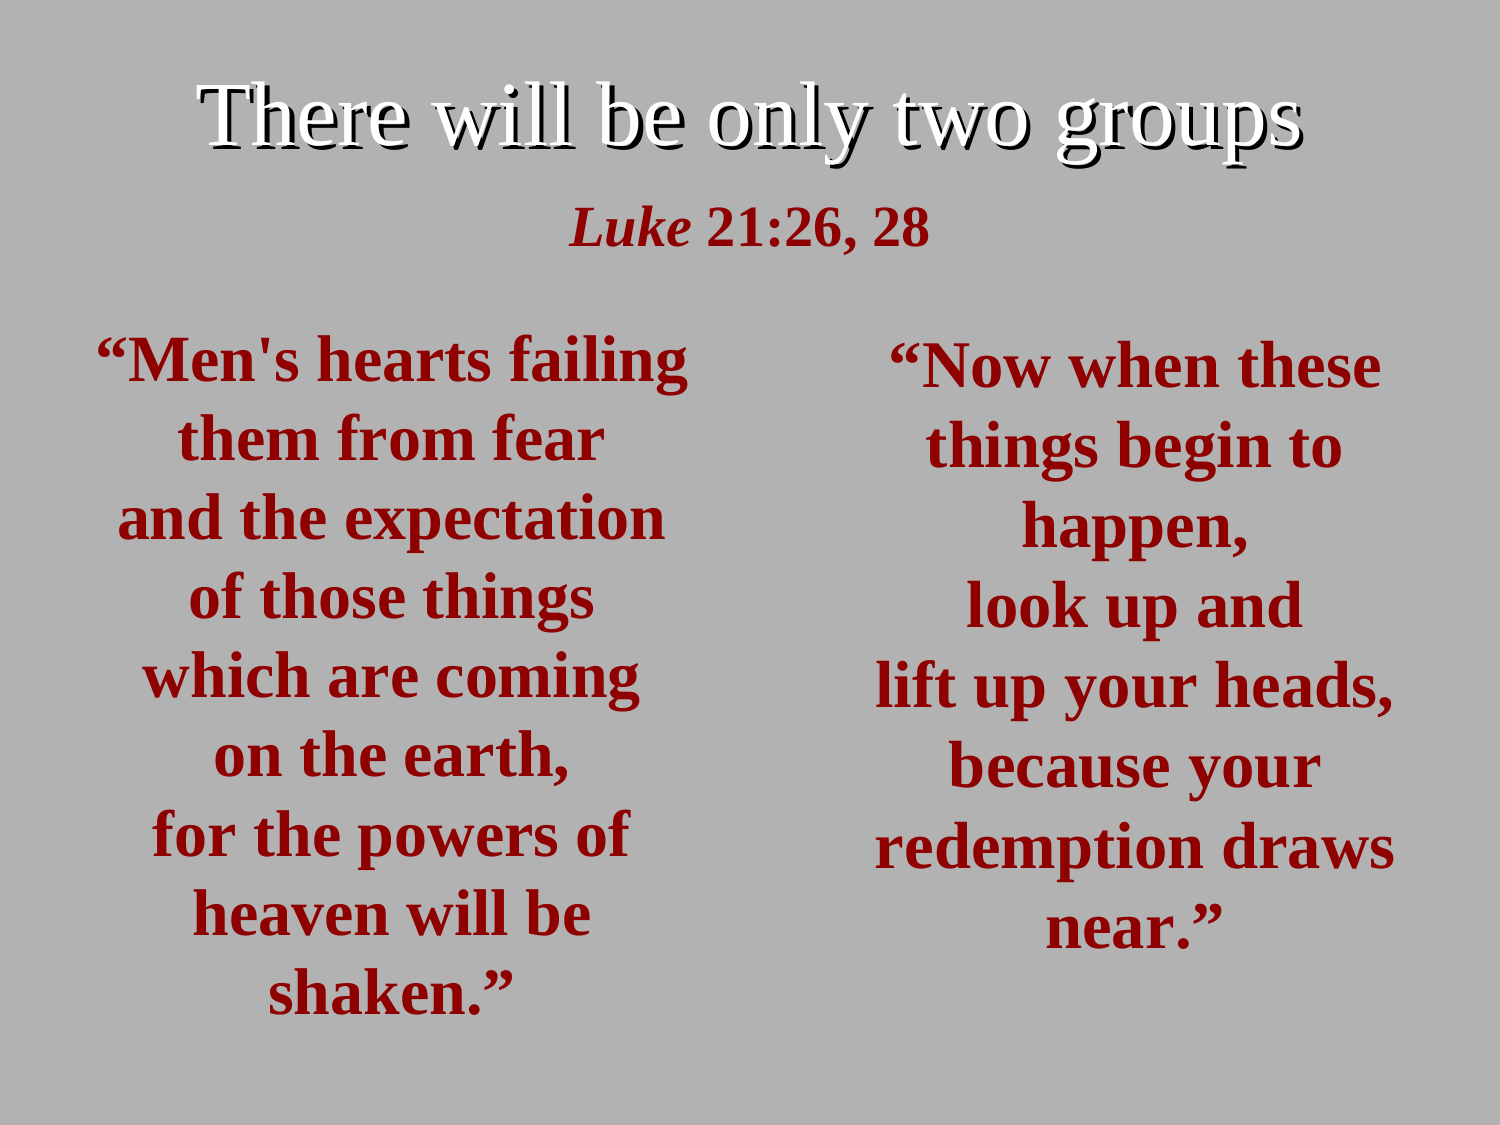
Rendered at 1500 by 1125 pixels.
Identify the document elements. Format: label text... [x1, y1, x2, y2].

list “Men's hearts failing them from fear and the expectation of those things which are coming on the earth, for the powers of heaven will be shaken.” [72, 307, 712, 1043]
text_box Luke 21:26, 28 [75, 180, 1426, 266]
list “Now when these things begin to happen, look up and lift up your heads, because your redemption draws near.” [825, 313, 1446, 989]
title There will be only two groups [112, 46, 1388, 172]
